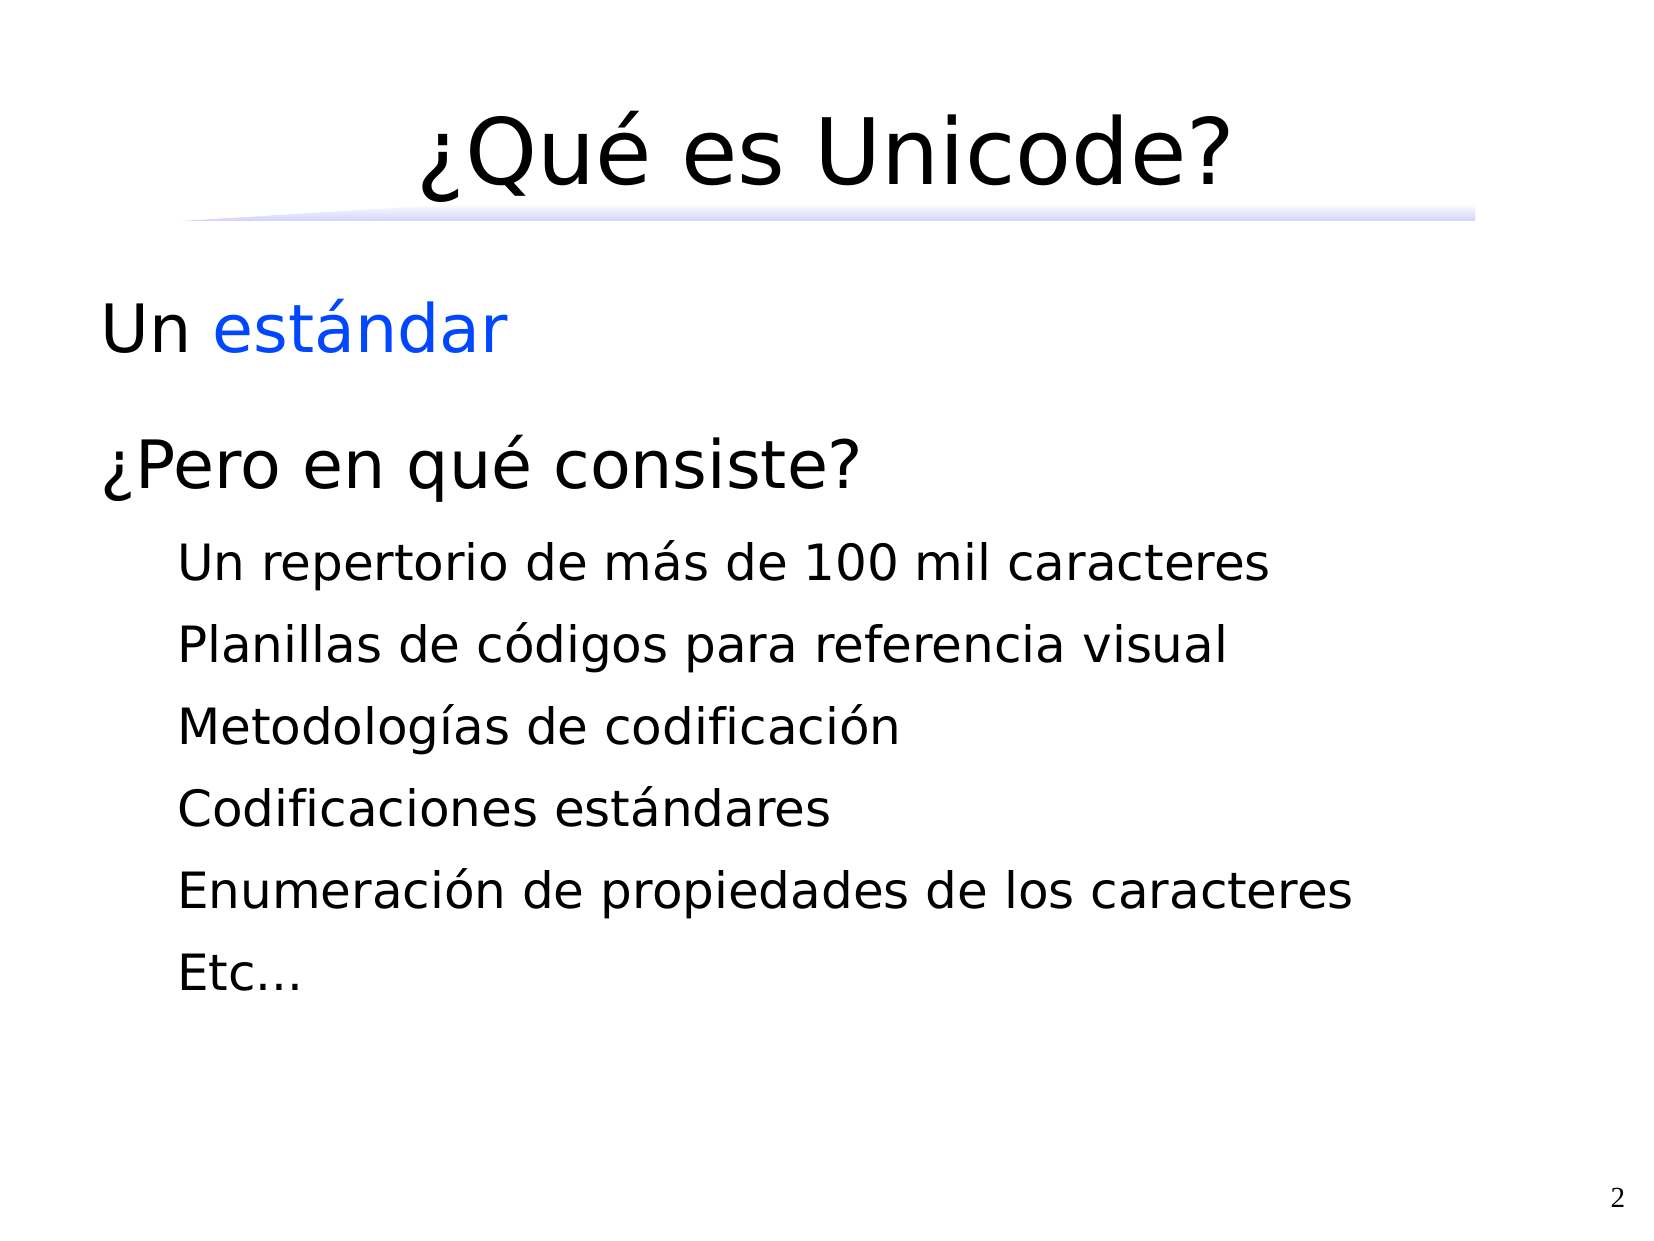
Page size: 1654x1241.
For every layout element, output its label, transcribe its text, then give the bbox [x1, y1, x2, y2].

title ¿Qué es Unicode? [82, 49, 1571, 257]
list Un estándar ¿Pero en qué consiste? Un repertorio de más de 100 mil caracteres Planillas de códigos para referencia visual Metodologías de codificación Codificaciones estándares Enumeración de propiedades de los caracteres Etc... [82, 290, 1571, 1109]
